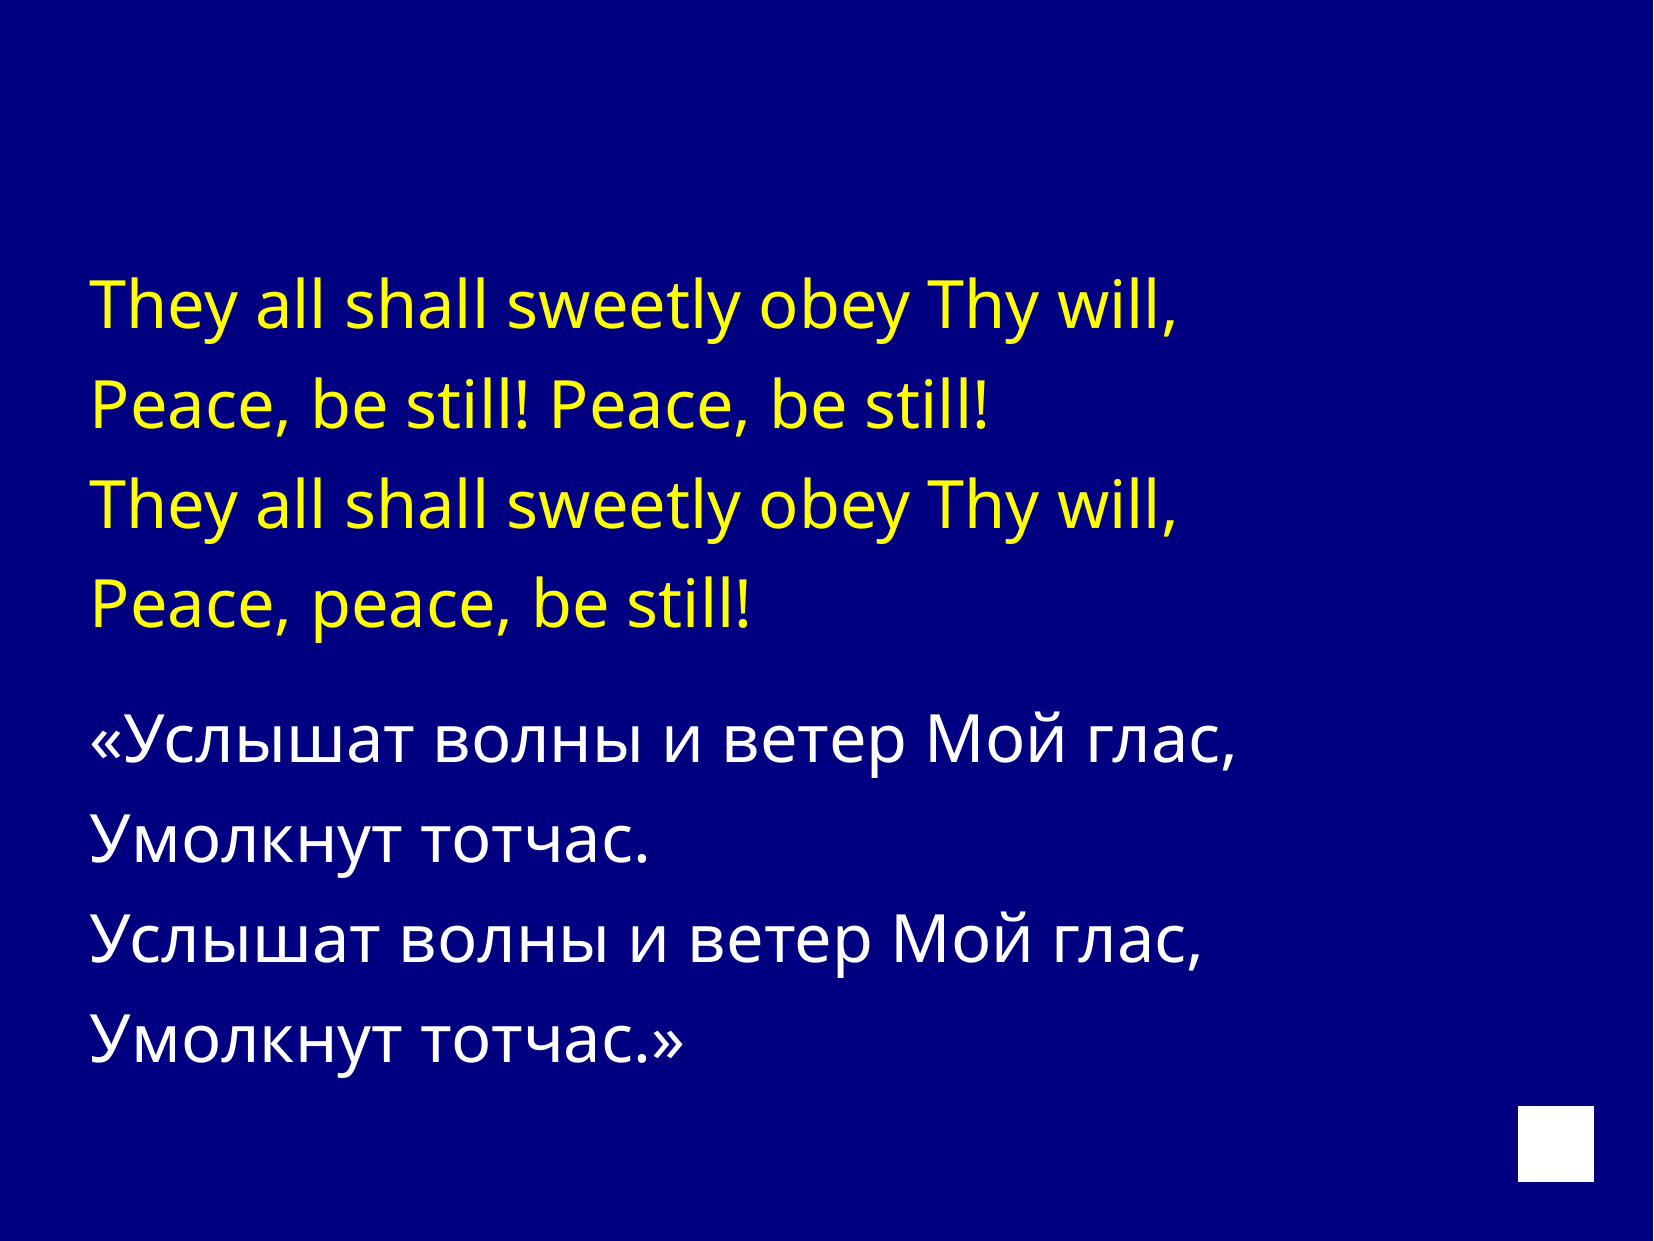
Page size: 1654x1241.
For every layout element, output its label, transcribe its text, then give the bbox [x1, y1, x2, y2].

text_box [1518, 1106, 1594, 1182]
text_box «Услышат волны и ветер Мой глас, Умолкнут тотчас. Услышат волны и ветер Мой глас, Умолкнут тотчас.» [75, 675, 1576, 1163]
text_box They all shall sweetly obey Thy will, Peace, be still! Peace, be still! They all shall sweetly obey Thy will, Peace, peace, be still! [75, 150, 1613, 638]
